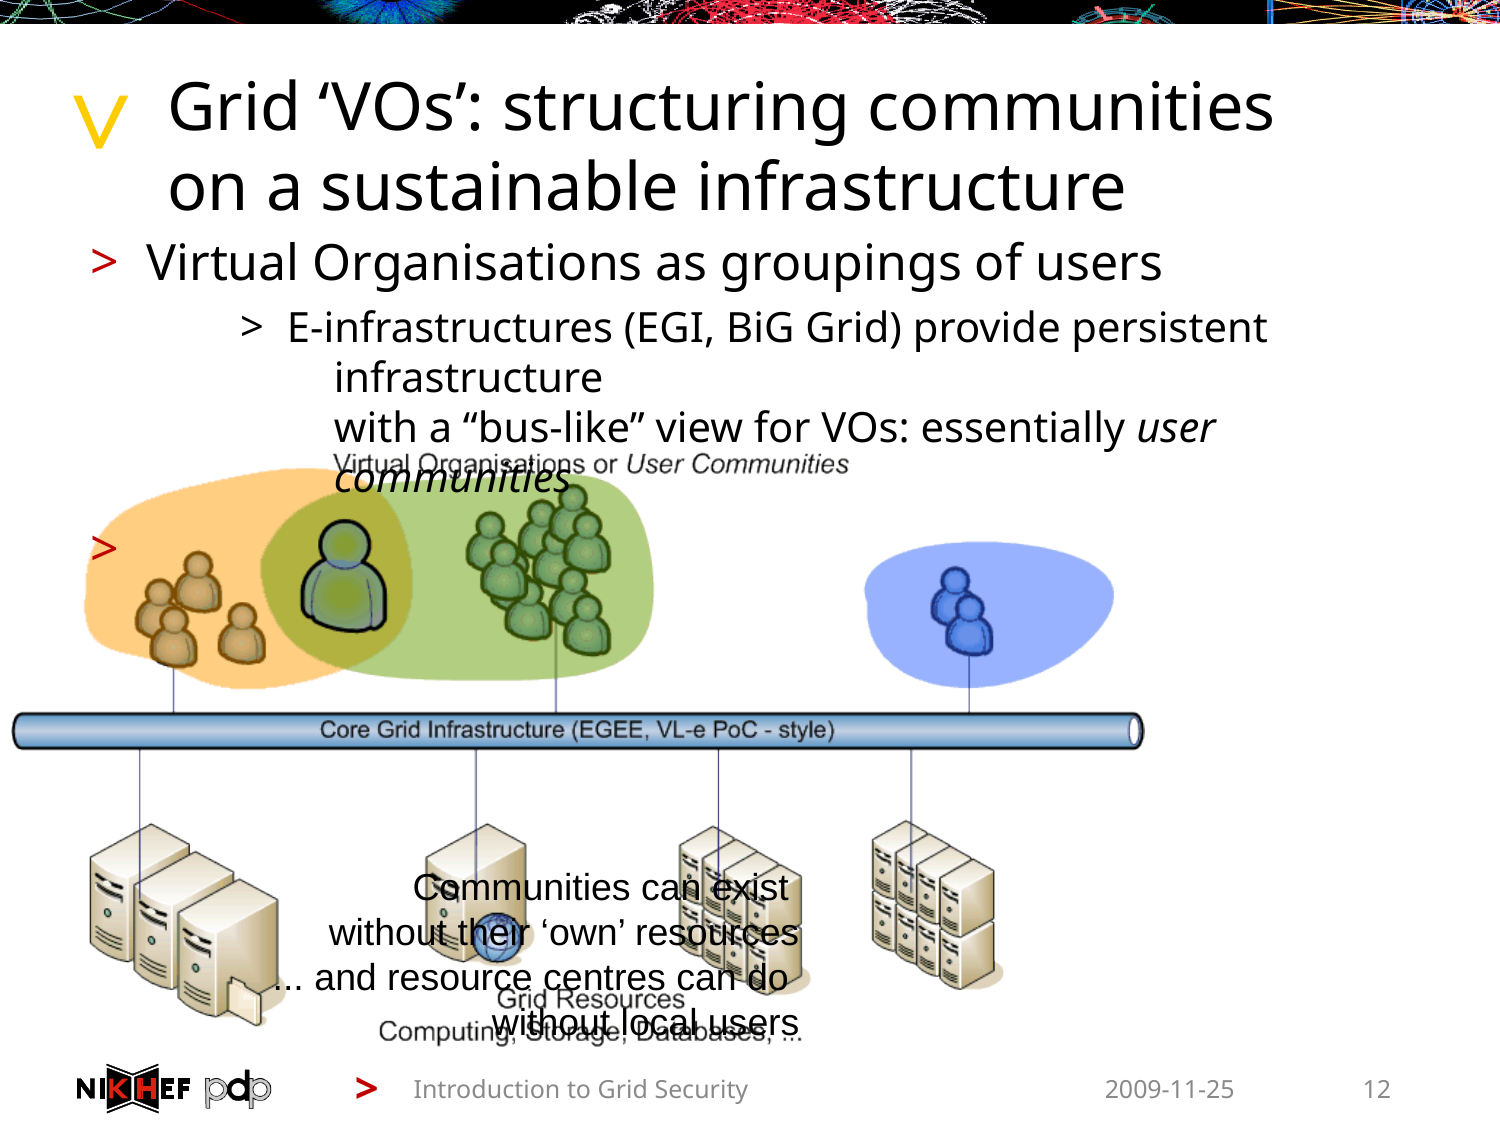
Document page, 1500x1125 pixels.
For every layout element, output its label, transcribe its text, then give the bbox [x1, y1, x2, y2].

text_box Introduction to Grid Security [398, 1066, 938, 1103]
text_box 2009-11-25 [1089, 1066, 1266, 1103]
text_box Communities can exist without their ‘own’ resources ... and resource centres can do without local users [258, 855, 1500, 1051]
text_box 13 [1347, 1066, 1426, 1102]
title Grid ‘VOs’: structuring communities on a sustainable infrastructure [152, 56, 1426, 188]
list Virtual Organisations as groupings of users E-infrastructures (EGI, BiG Grid) provide persistent infrastructure with a “bus-like” view for VOs: essentially user communities [75, 222, 1426, 1005]
picture [11, 445, 258, 1050]
